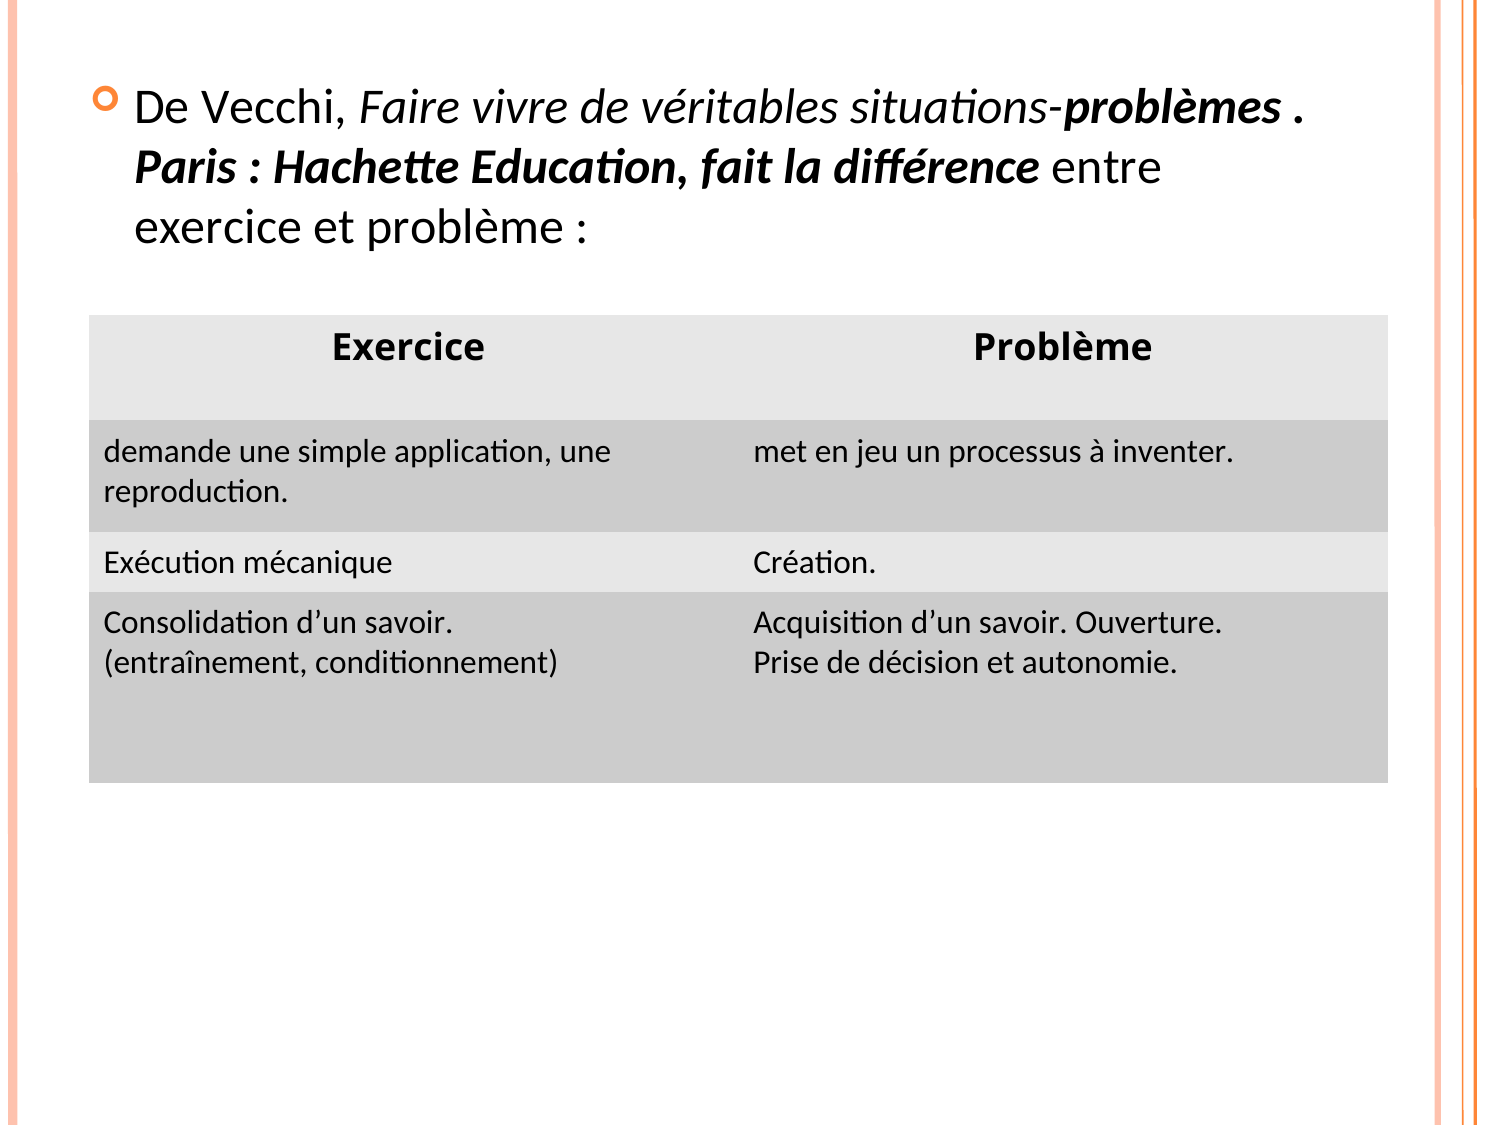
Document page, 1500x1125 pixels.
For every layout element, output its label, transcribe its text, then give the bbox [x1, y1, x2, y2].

table_cell Exécution mécanique [89, 532, 738, 592]
table_cell met en jeu un processus à inventer. [738, 420, 1388, 532]
table_cell Acquisition d’un savoir. Ouverture. Prise de décision et autonomie. [738, 592, 1388, 783]
table_cell Consolidation d’un savoir. (entraînement, conditionnement) [89, 592, 738, 783]
text_box De Vecchi, Faire vivre de véritables situations-problèmes . Paris : Hachette Education, fait la différence entre exercice et problème : [74, 66, 1341, 1062]
table_header Exercice [89, 315, 738, 420]
table_header Problème [738, 315, 1388, 420]
table_cell demande une simple application, une reproduction. [89, 420, 738, 532]
table_cell Création. [738, 532, 1388, 592]
